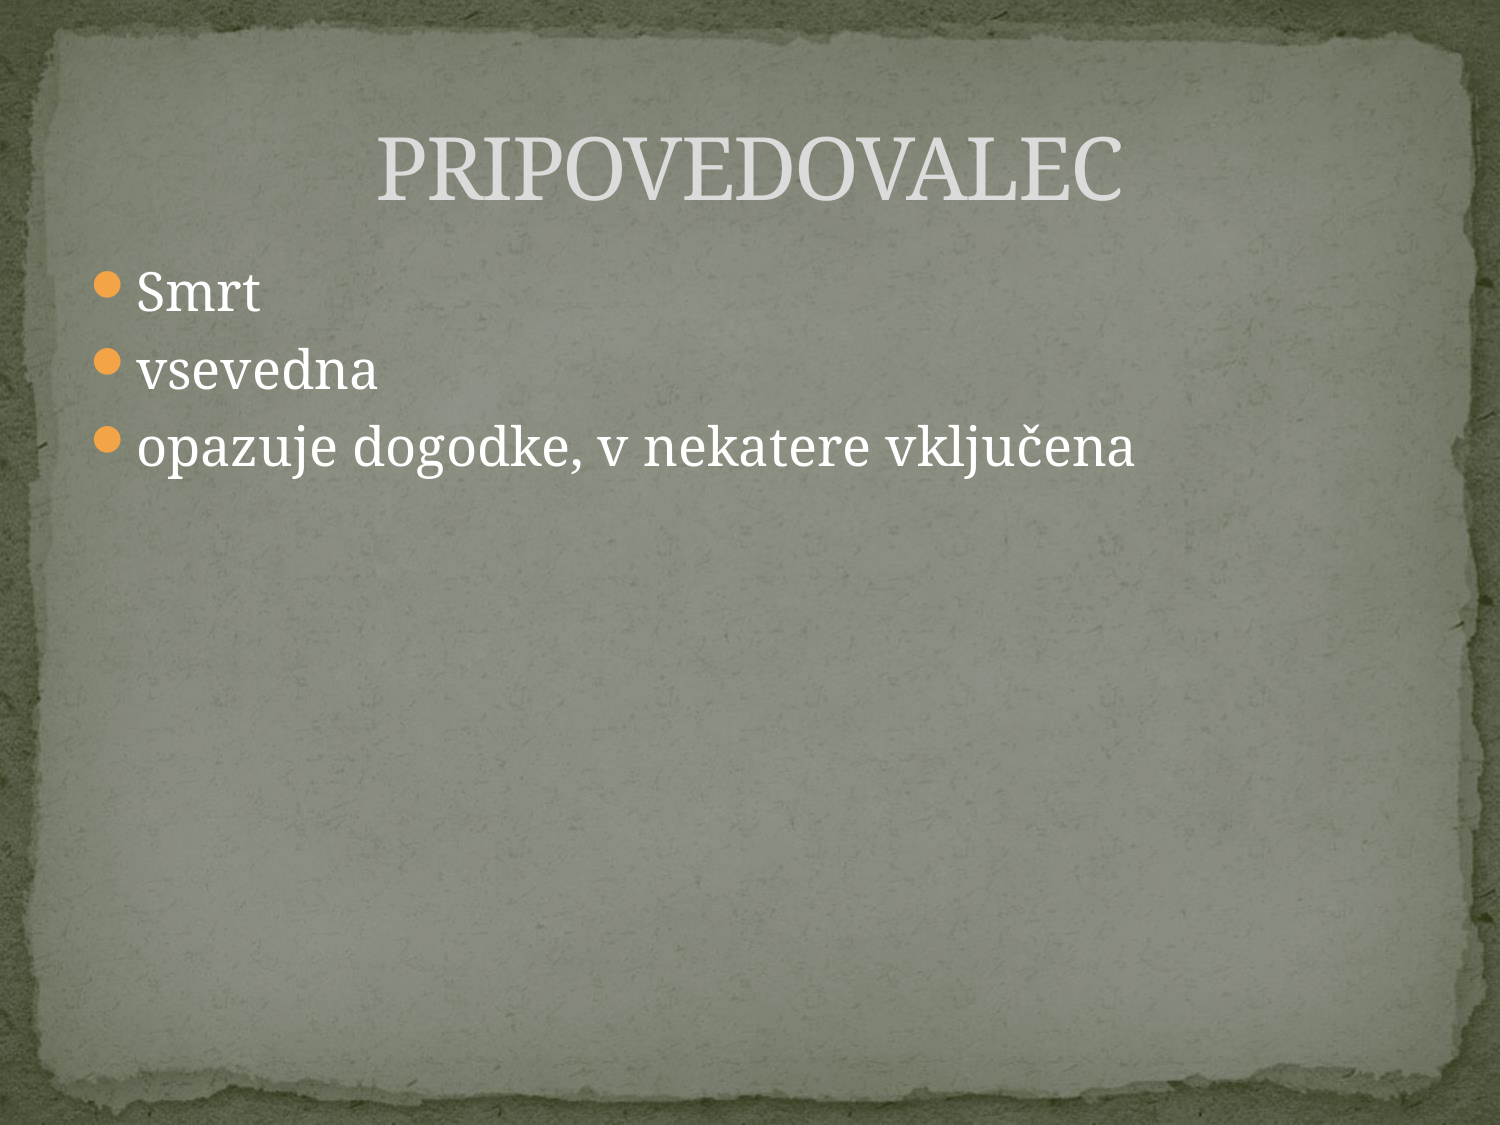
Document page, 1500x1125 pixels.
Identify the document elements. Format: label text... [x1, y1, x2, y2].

list Smrt vsevedna opazuje dogodke, v nekatere vključena [75, 249, 1425, 1000]
picture [0, 0, 1500, 1125]
title PRIPOVEDOVALEC [75, 24, 1425, 225]
